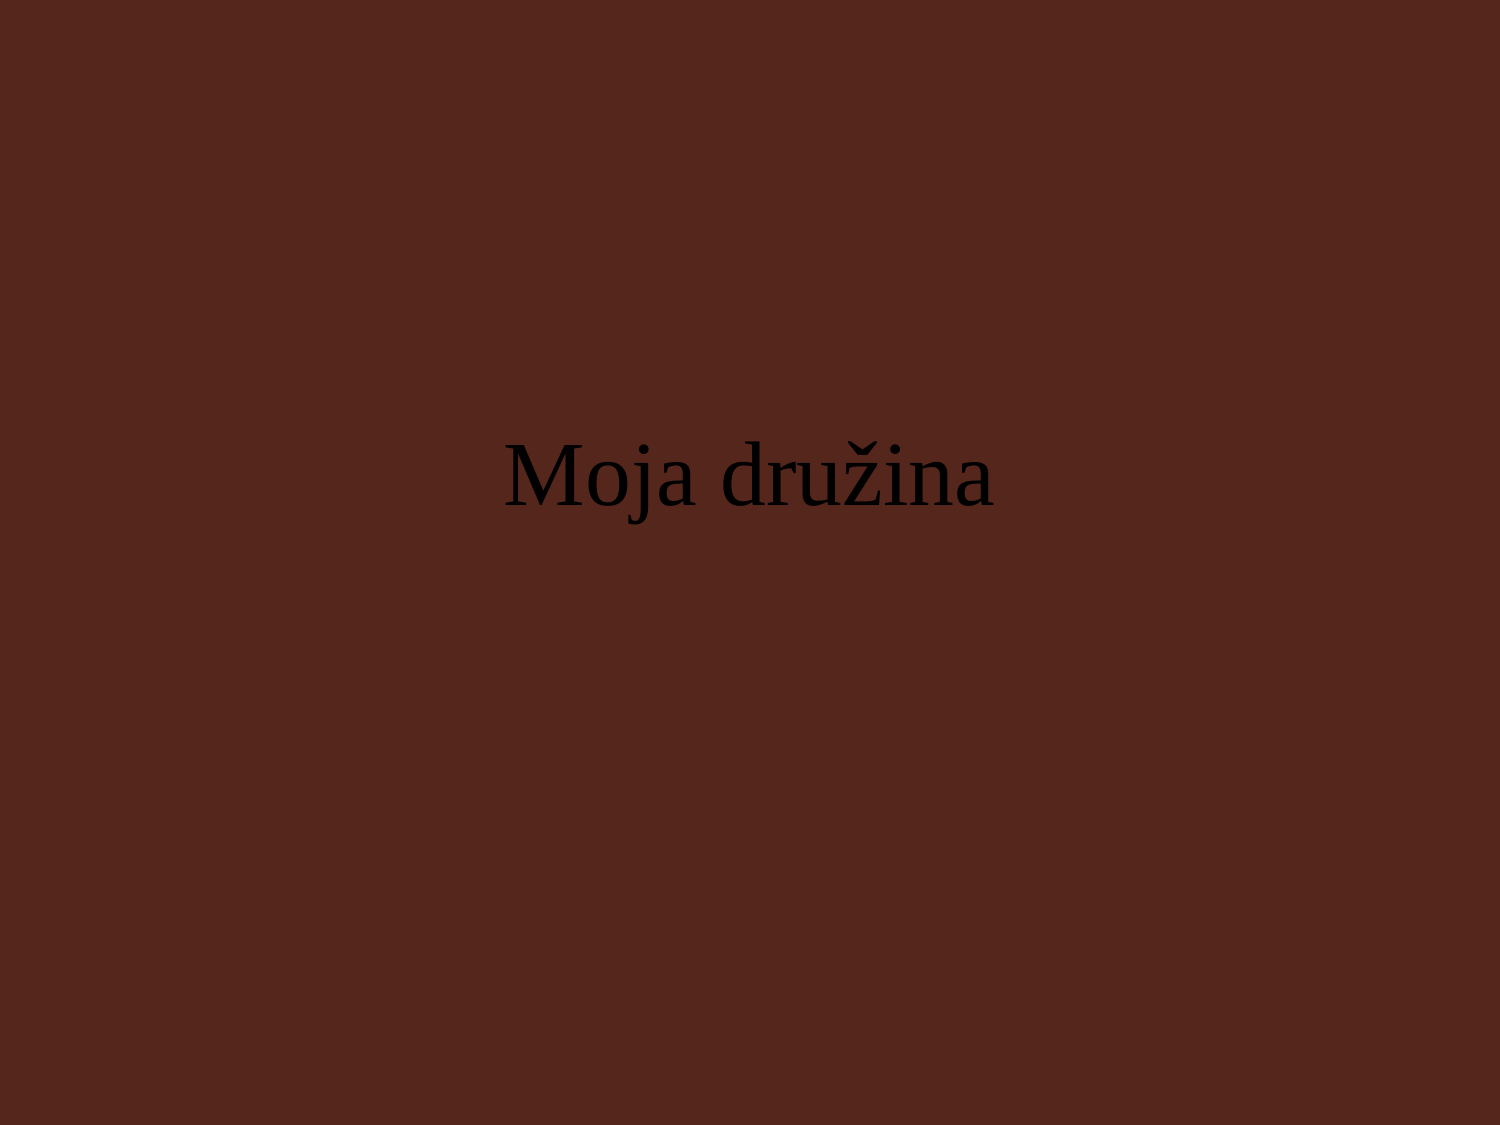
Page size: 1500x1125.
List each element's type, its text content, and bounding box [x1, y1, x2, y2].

title Moja družina [112, 374, 1388, 563]
